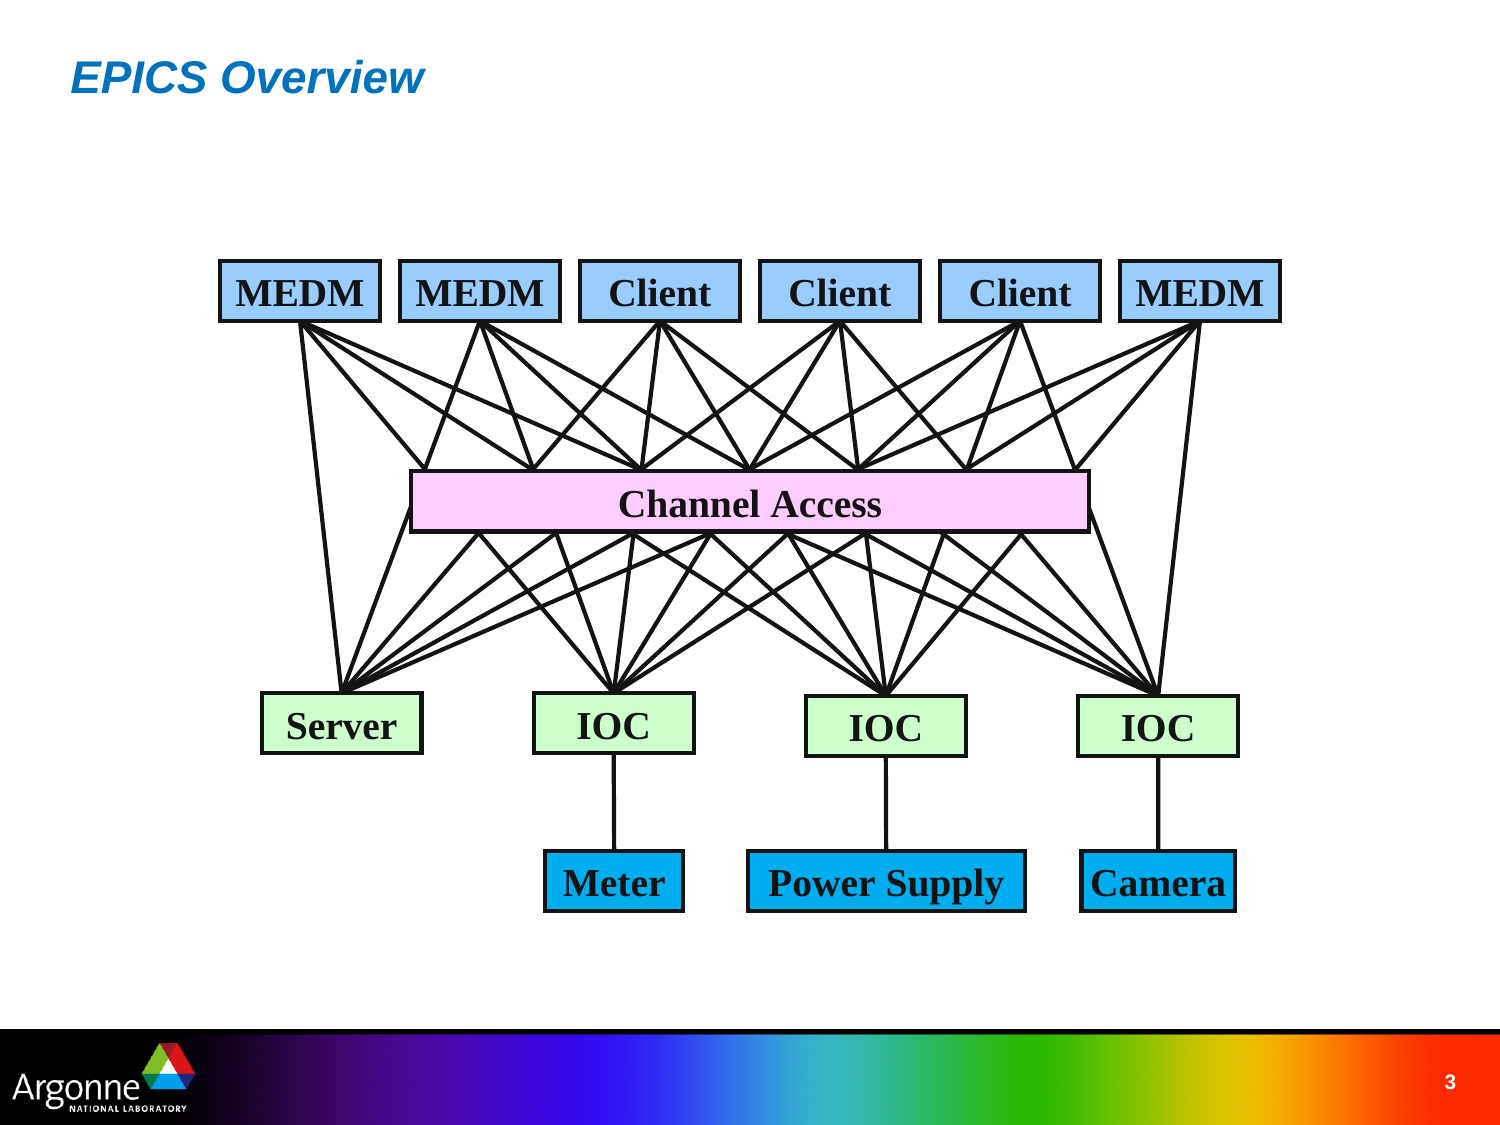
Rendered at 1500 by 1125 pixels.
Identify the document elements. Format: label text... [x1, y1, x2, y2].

text_box Client [759, 260, 921, 321]
text_box Client [579, 260, 741, 321]
title EPICS Overview [55, 54, 1361, 112]
text_box Meter [545, 850, 684, 911]
text_box MEDM [1120, 260, 1280, 321]
text_box Client [940, 260, 1101, 321]
text_box MEDM [220, 260, 380, 321]
text_box Server [261, 693, 422, 754]
text_box IOC [805, 695, 966, 756]
text_box MEDM [399, 260, 560, 321]
picture [0, 1029, 1500, 1125]
text_box Power Supply [747, 850, 1025, 911]
text_box Camera [1081, 850, 1236, 911]
text_box IOC [533, 693, 694, 754]
text_box IOC [1078, 695, 1239, 756]
text_box Channel Access [410, 471, 1090, 532]
